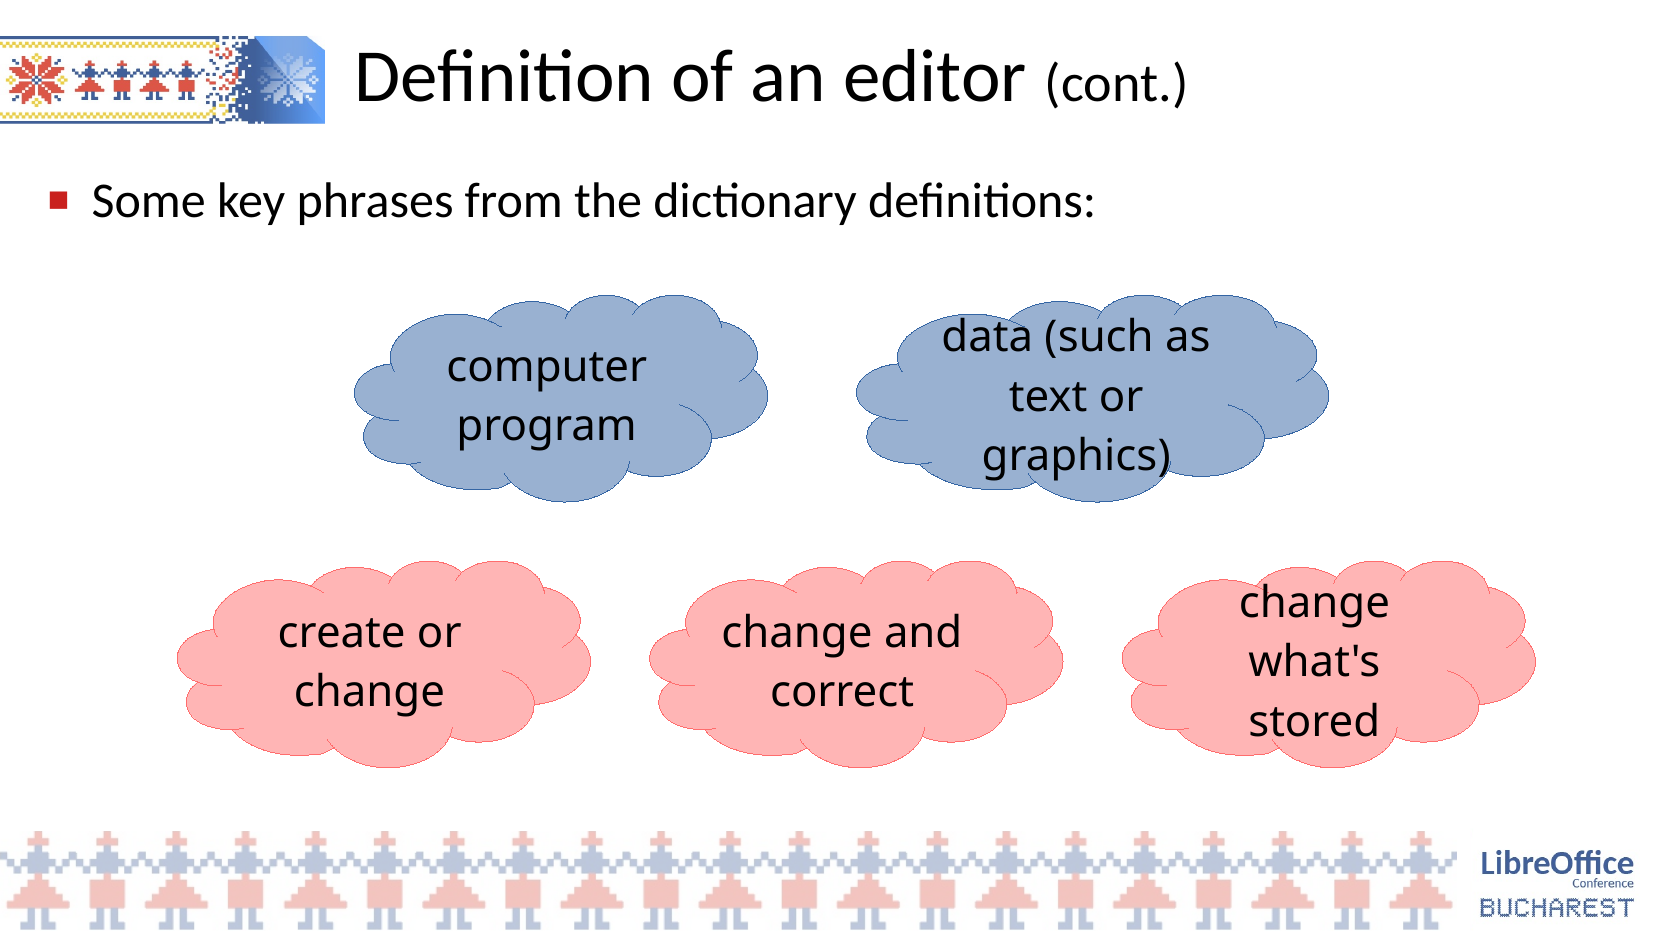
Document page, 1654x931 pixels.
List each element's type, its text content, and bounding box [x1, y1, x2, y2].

text_box change what's stored [1122, 561, 1536, 768]
text_box computer program [354, 295, 768, 503]
title Definition of an editor (cont.) [354, 23, 1625, 142]
text_box change and correct [649, 561, 1064, 768]
text_box data (such as text or graphics) [856, 296, 1329, 503]
subtitle eyalroz1@gmx.com [1580, 812, 1640, 931]
list Some key phrases from the dictionary definitions: [47, 177, 1625, 296]
text_box create or change [177, 561, 591, 768]
subtitle eyalroz1@gmx.com [0, 35, 325, 124]
